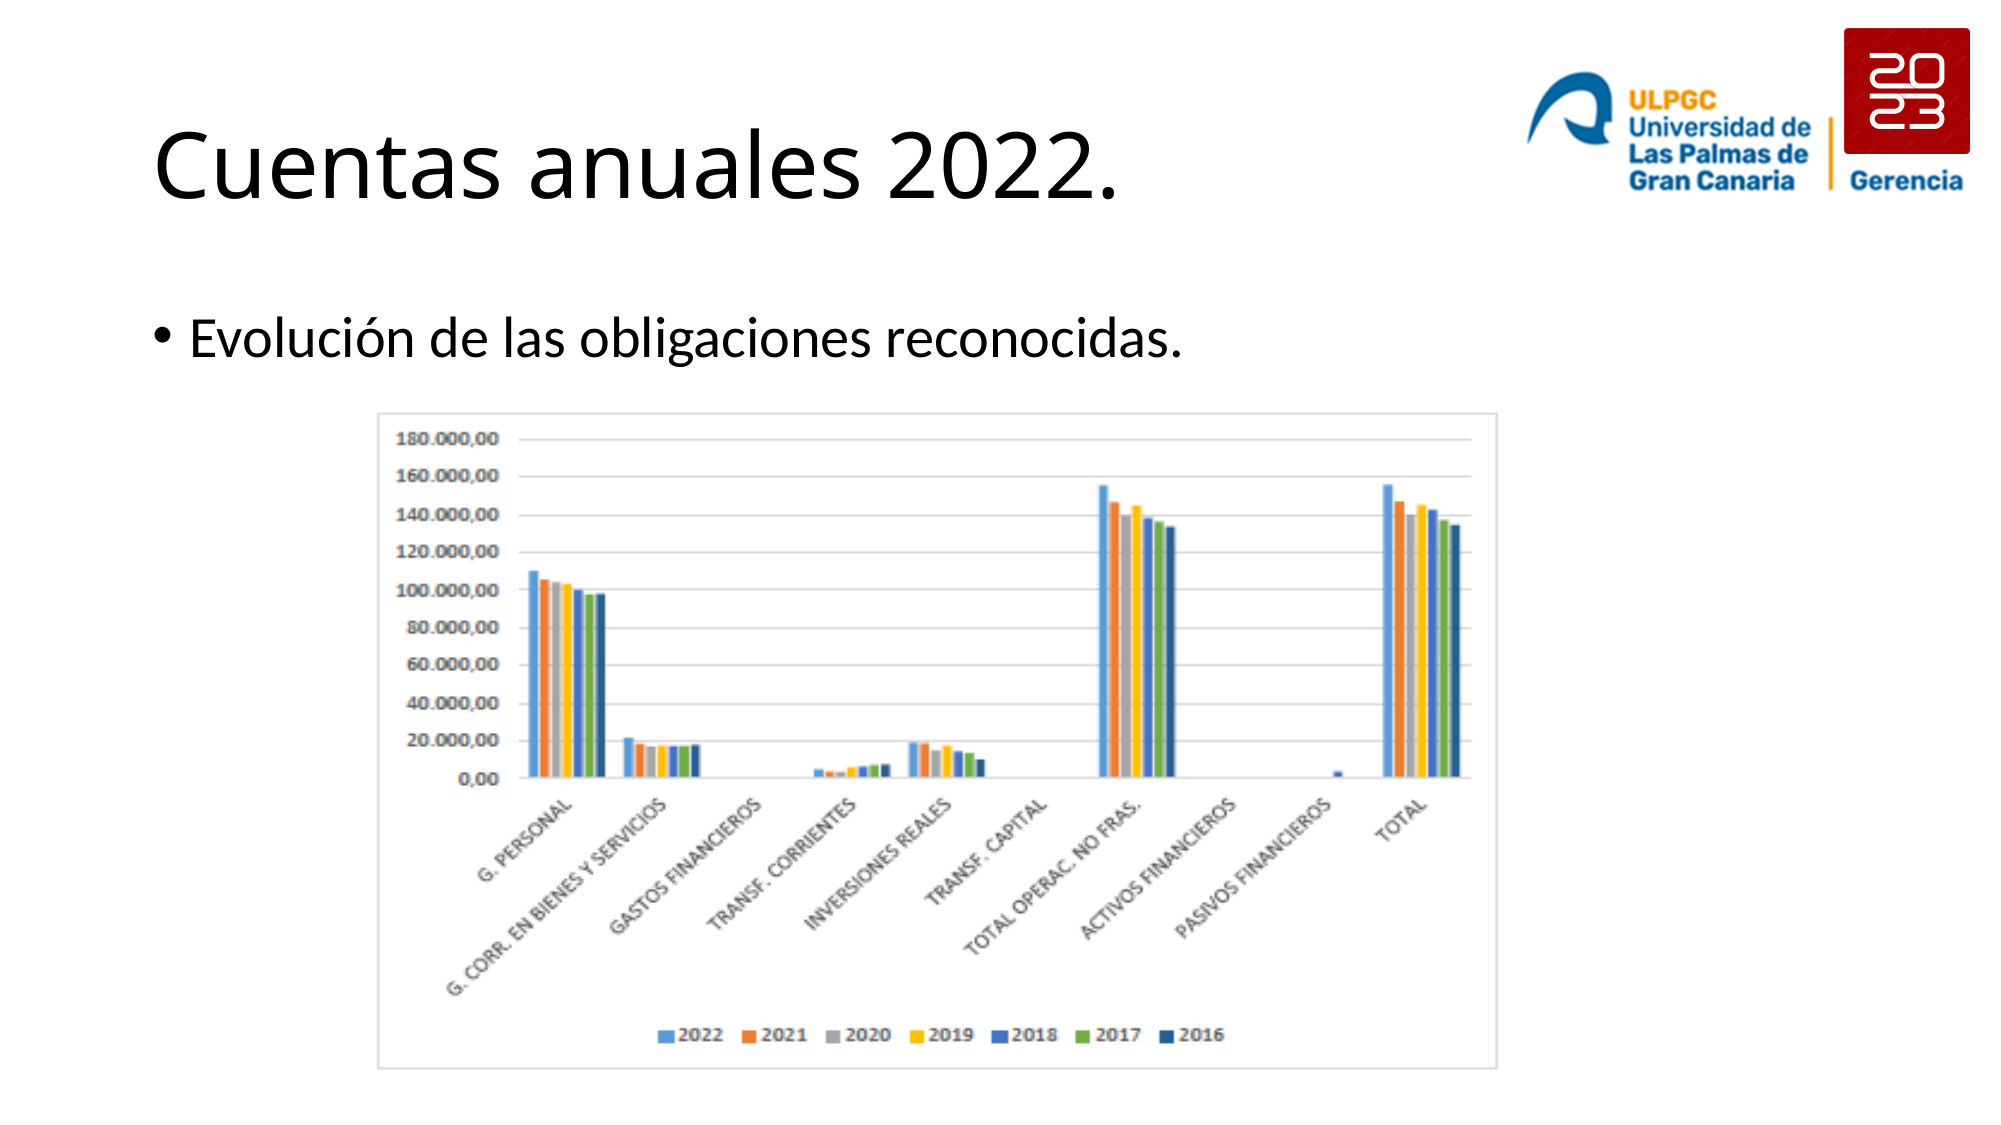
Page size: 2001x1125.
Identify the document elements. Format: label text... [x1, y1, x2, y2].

list Evolución de las obligaciones reconocidas. [137, 299, 1863, 1014]
title Cuentas anuales 2022. [137, 59, 1863, 278]
picture [361, 399, 1534, 1093]
picture [1493, 24, 2000, 232]
